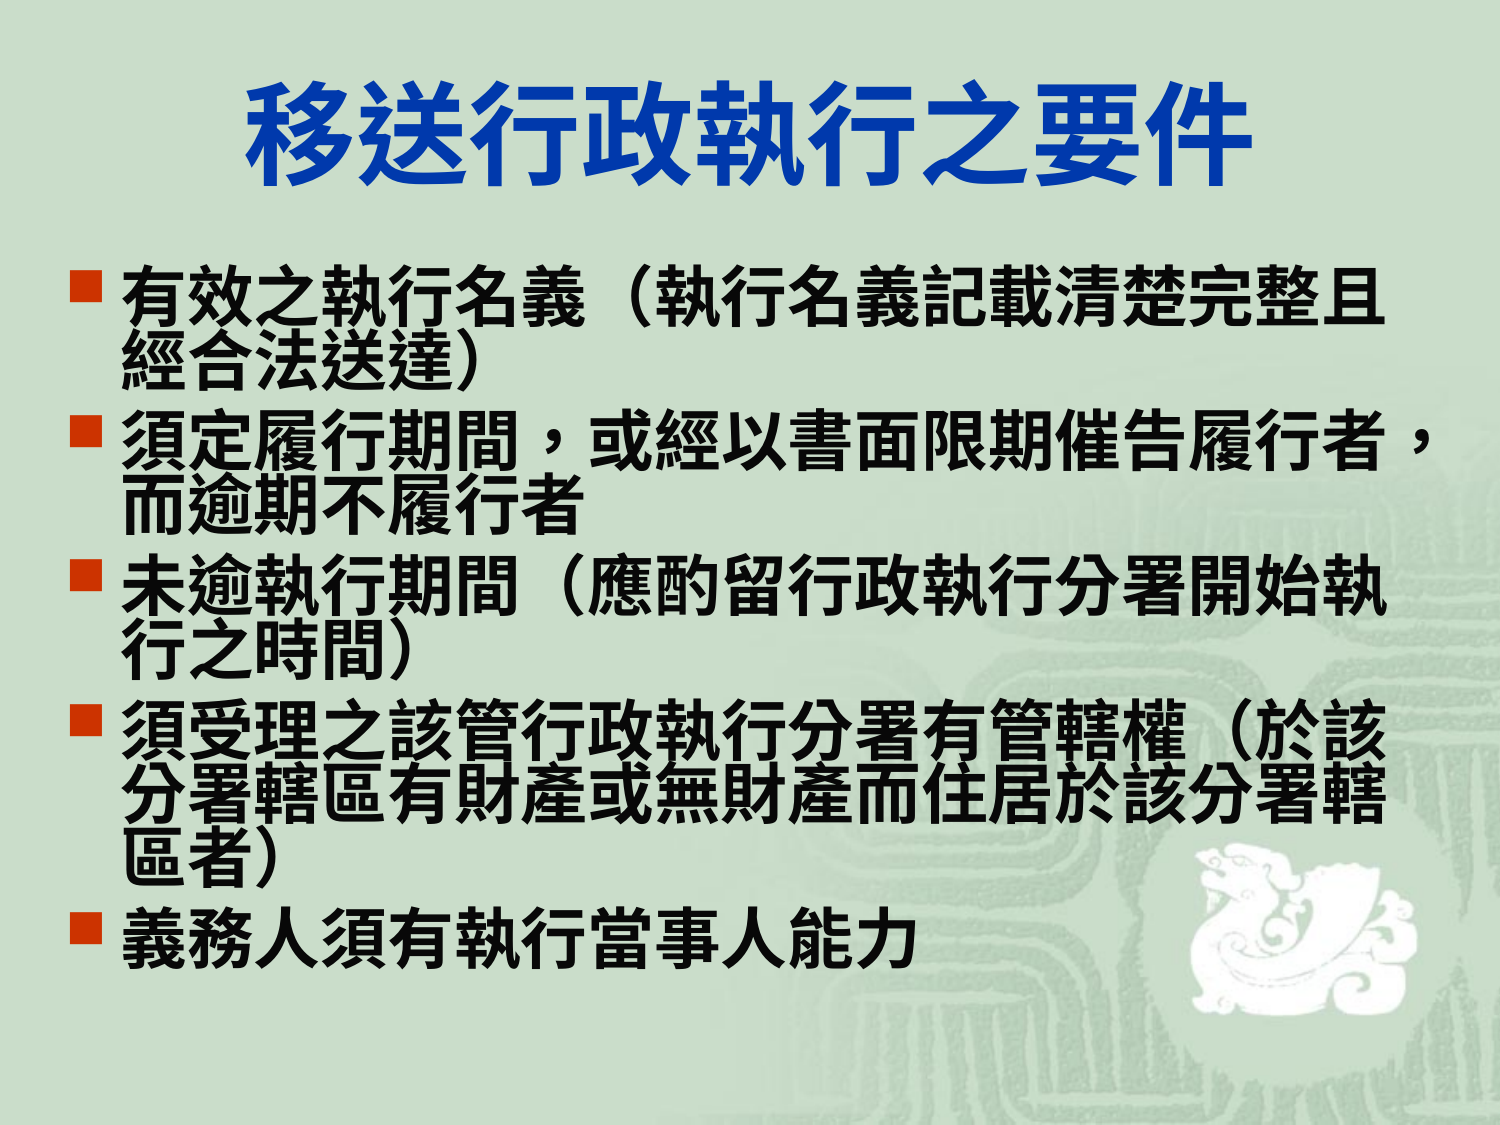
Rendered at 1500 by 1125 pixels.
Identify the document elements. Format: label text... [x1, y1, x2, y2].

picture [0, 0, 1500, 1125]
title 移送行政執行之要件 [49, 37, 1451, 225]
list 有效之執行名義（執行名義記載清楚完整且經合法送達） 須定履行期間，或經以書面限期催告履行者，而逾期不履行者 未逾執行期間（應酌留行政執行分署開始執行之時間） 須受理之該管行政執行分署有管轄權（於該分署轄區有財產或無財產而住居於該分署轄區者） 義務人須有執行當事人能力 [49, 262, 1451, 1001]
